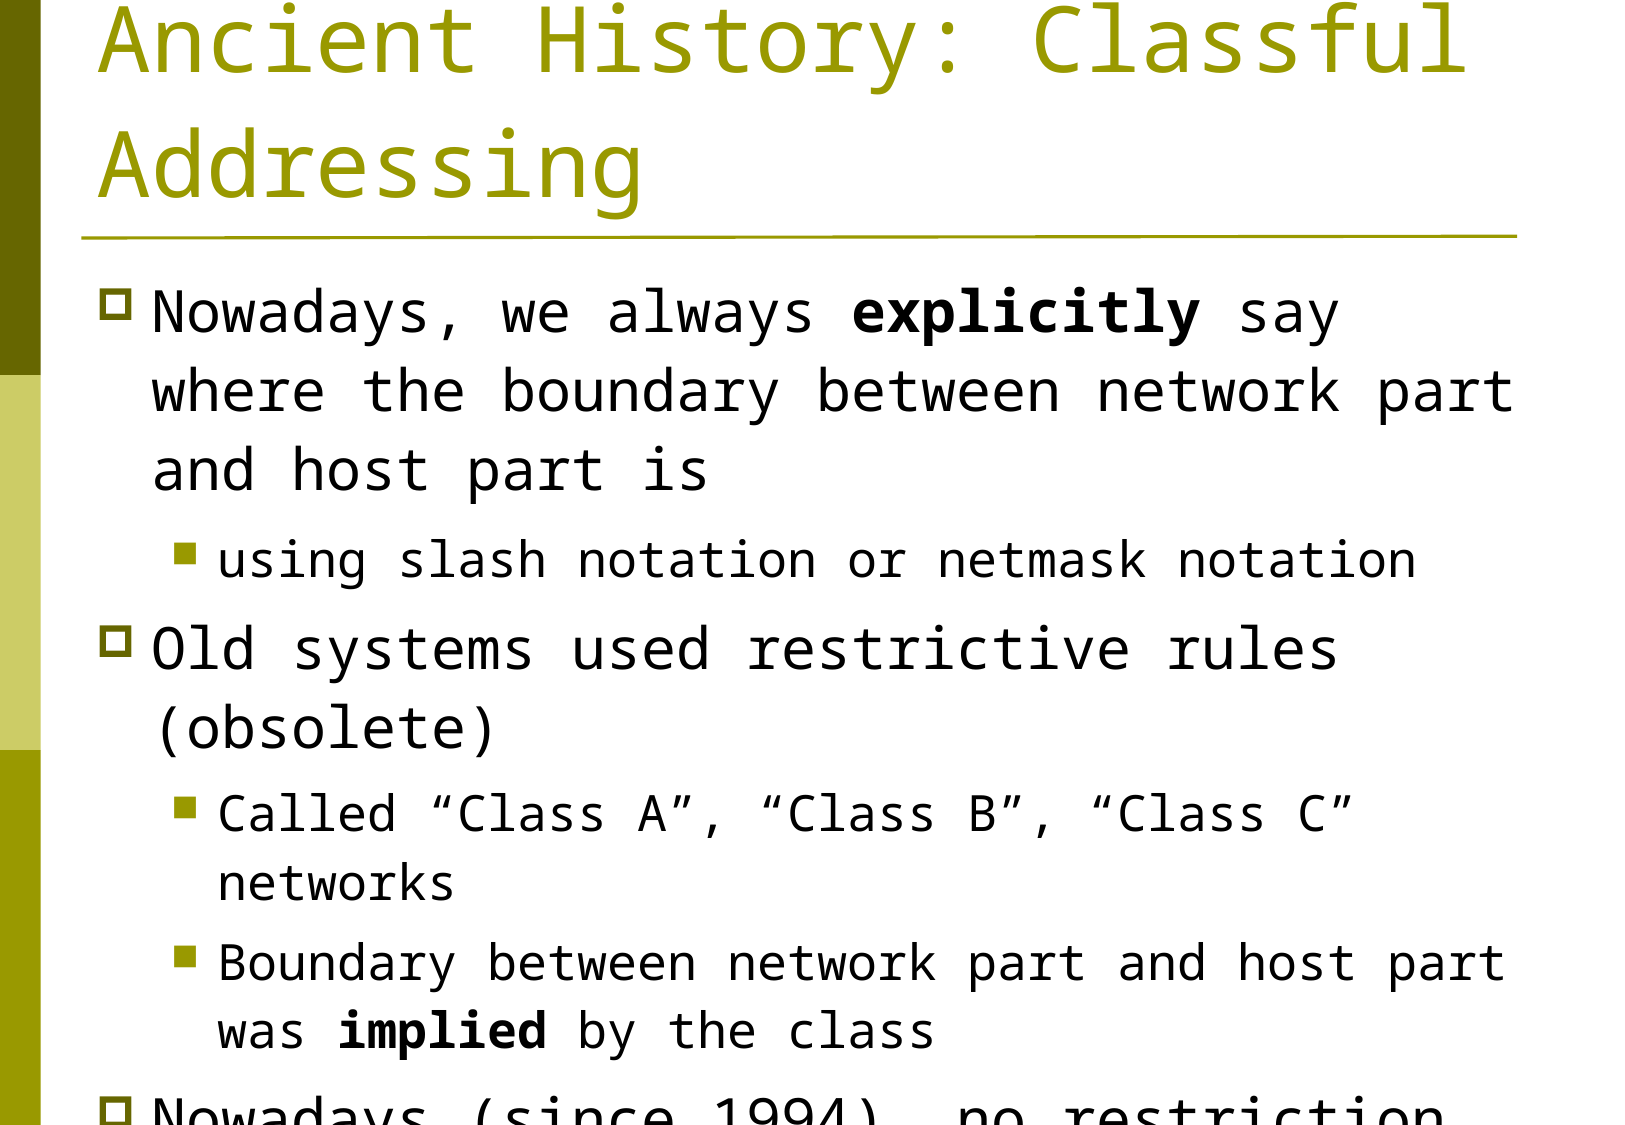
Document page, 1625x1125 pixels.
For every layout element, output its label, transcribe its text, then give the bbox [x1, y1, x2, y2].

title Ancient History: Classful Addressing [81, 3, 1544, 233]
list Nowadays, we always explicitly say where the boundary between network part and host part is using slash notation or netmask notation Old systems used restrictive rules (obsolete)‏ Called “Class A”, “Class B”, “Class C” networks Boundary between network part and host part was implied by the class Nowadays (since 1994), no restriction Called “classless” addressing, “classless” routing [81, 262, 1544, 1020]
